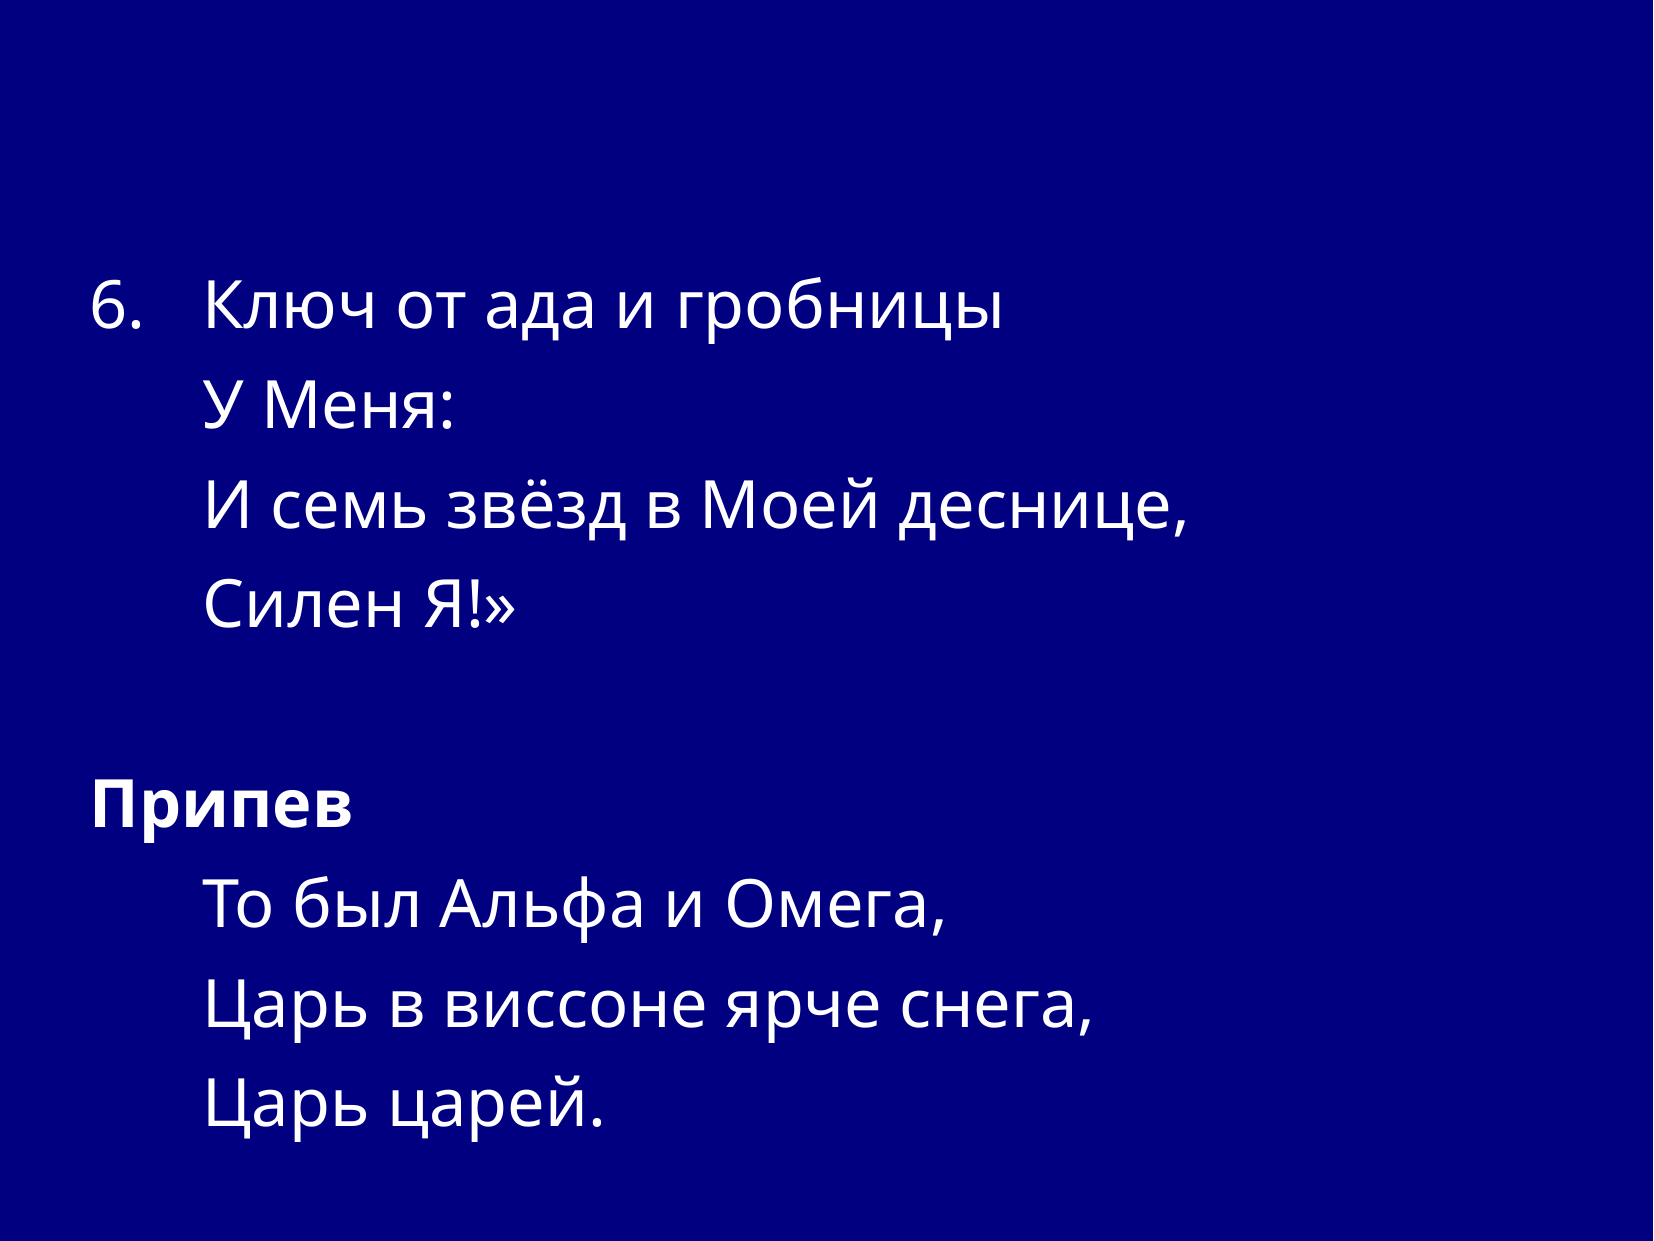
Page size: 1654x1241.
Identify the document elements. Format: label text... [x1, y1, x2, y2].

text_box 6. Ключ от ада и гробницы У Меня: И семь звёзд в Моей деснице, Силен Я!» Припев То был Альфа и Омега, Царь в виссоне ярче снега, Царь царей. [75, 150, 1576, 1163]
